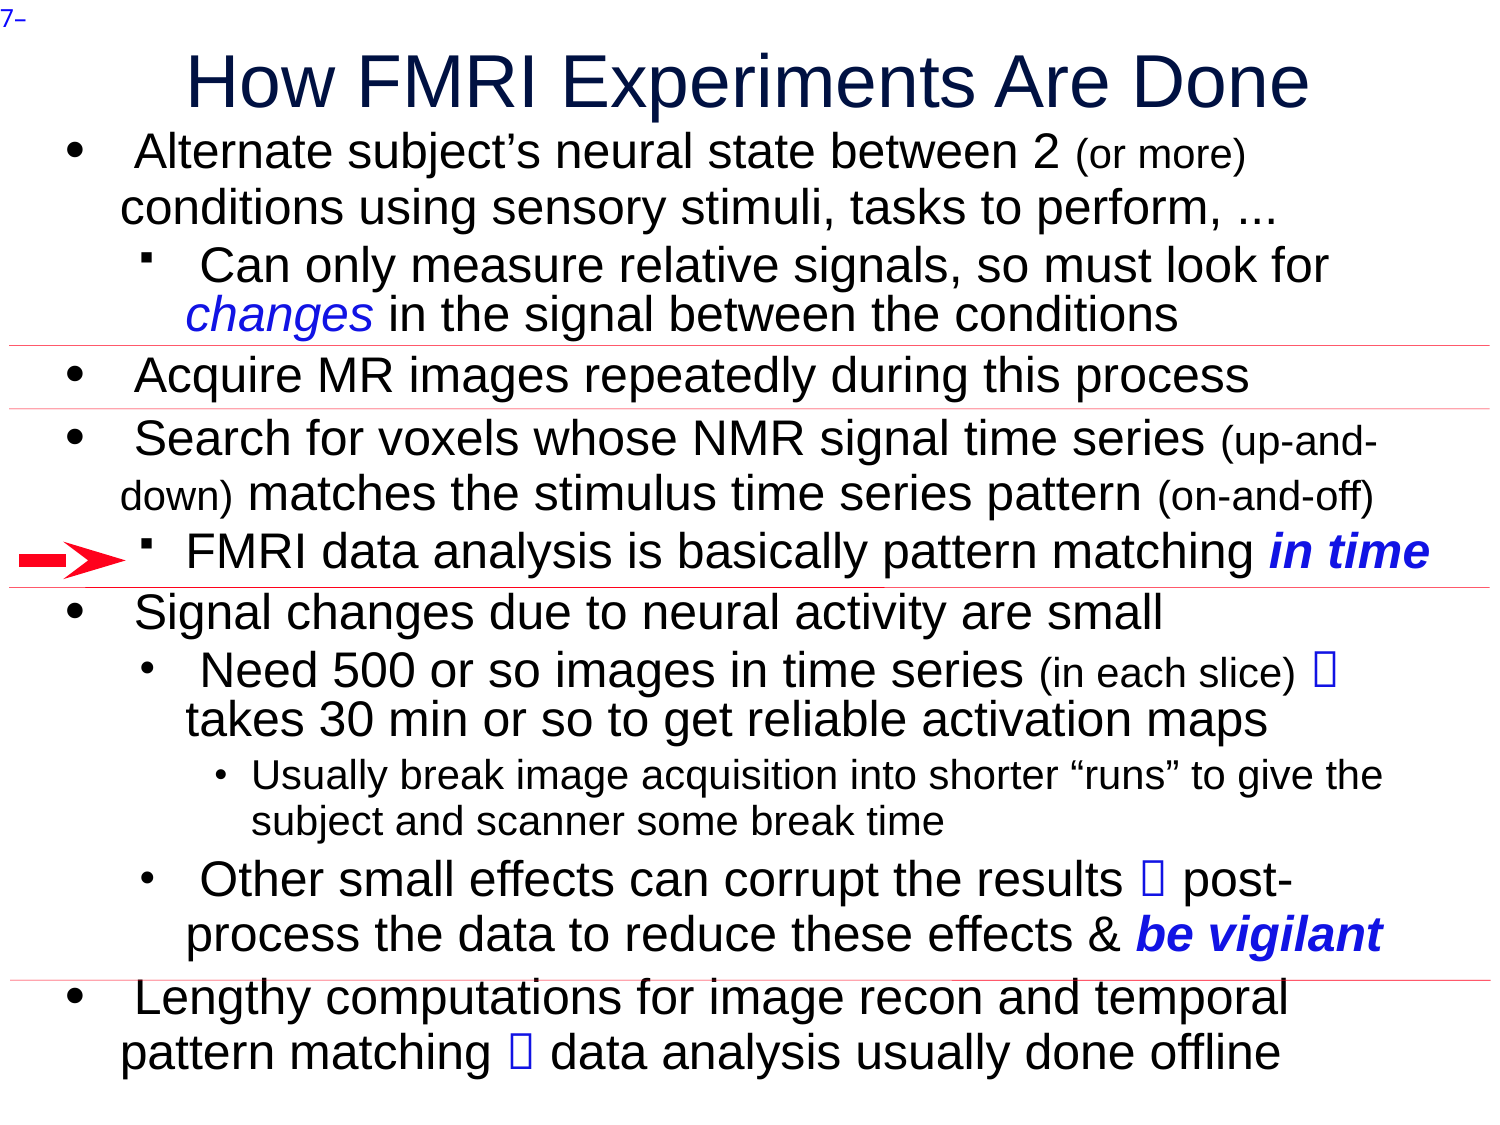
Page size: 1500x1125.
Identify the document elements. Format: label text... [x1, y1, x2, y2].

list Alternate subject’s neural state between 2 (or more) conditions using sensory stimuli, tasks to perform, ... Can only measure relative signals, so must look for changes in the signal between the conditions Acquire MR images repeatedly during this process Search for voxels whose NMR signal time series (up-and-down) matches the stimulus time series pattern (on-and-off) FMRI data analysis is basically pattern matching in time Signal changes due to neural activity are small Need 500 or so images in time series (in each slice)  takes 30 min or so to get reliable activation maps Usually break image acquisition into shorter “runs” to give the subject and scanner some break time Other small effects can corrupt the results  post-process the data to reduce these effects & be vigilant Lengthy computations for image recon and temporal pattern matching  data analysis usually done offline [48, 410, 1467, 587]
list Alternate subject’s neural state between 2 (or more) conditions using sensory stimuli, tasks to perform, ... Can only measure relative signals, so must look for changes in the signal between the conditions Acquire MR images repeatedly during this process Search for voxels whose NMR signal time series (up-and-down) matches the stimulus time series pattern (on-and-off) FMRI data analysis is basically pattern matching in time Signal changes due to neural activity are small Need 500 or so images in time series (in each slice)  takes 30 min or so to get reliable activation maps Usually break image acquisition into shorter “runs” to give the subject and scanner some break time Other small effects can corrupt the results  post-process the data to reduce these effects & be vigilant Lengthy computations for image recon and temporal pattern matching  data analysis usually done offline [48, 346, 1467, 408]
list Alternate subject’s neural state between 2 (or more) conditions using sensory stimuli, tasks to perform, ... Can only measure relative signals, so must look for changes in the signal between the conditions Acquire MR images repeatedly during this process Search for voxels whose NMR signal time series (up-and-down) matches the stimulus time series pattern (on-and-off) FMRI data analysis is basically pattern matching in time Signal changes due to neural activity are small Need 500 or so images in time series (in each slice)  takes 30 min or so to get reliable activation maps Usually break image acquisition into shorter “runs” to give the subject and scanner some break time Other small effects can corrupt the results  post-process the data to reduce these effects & be vigilant Lengthy computations for image recon and temporal pattern matching  data analysis usually done offline [48, 981, 1467, 1078]
list Alternate subject’s neural state between 2 (or more) conditions using sensory stimuli, tasks to perform, ... Can only measure relative signals, so must look for changes in the signal between the conditions Acquire MR images repeatedly during this process Search for voxels whose NMR signal time series (up-and-down) matches the stimulus time series pattern (on-and-off) FMRI data analysis is basically pattern matching in time Signal changes due to neural activity are small Need 500 or so images in time series (in each slice)  takes 30 min or so to get reliable activation maps Usually break image acquisition into shorter “runs” to give the subject and scanner some break time Other small effects can corrupt the results  post-process the data to reduce these effects & be vigilant Lengthy computations for image recon and temporal pattern matching  data analysis usually done offline [48, 117, 1467, 345]
list Alternate subject’s neural state between 2 (or more) conditions using sensory stimuli, tasks to perform, ... Can only measure relative signals, so must look for changes in the signal between the conditions Acquire MR images repeatedly during this process Search for voxels whose NMR signal time series (up-and-down) matches the stimulus time series pattern (on-and-off) FMRI data analysis is basically pattern matching in time Signal changes due to neural activity are small Need 500 or so images in time series (in each slice)  takes 30 min or so to get reliable activation maps Usually break image acquisition into shorter “runs” to give the subject and scanner some break time Other small effects can corrupt the results  post-process the data to reduce these effects & be vigilant Lengthy computations for image recon and temporal pattern matching  data analysis usually done offline [48, 588, 1467, 979]
title How FMRI Experiments Are Done [77, 22, 1420, 117]
